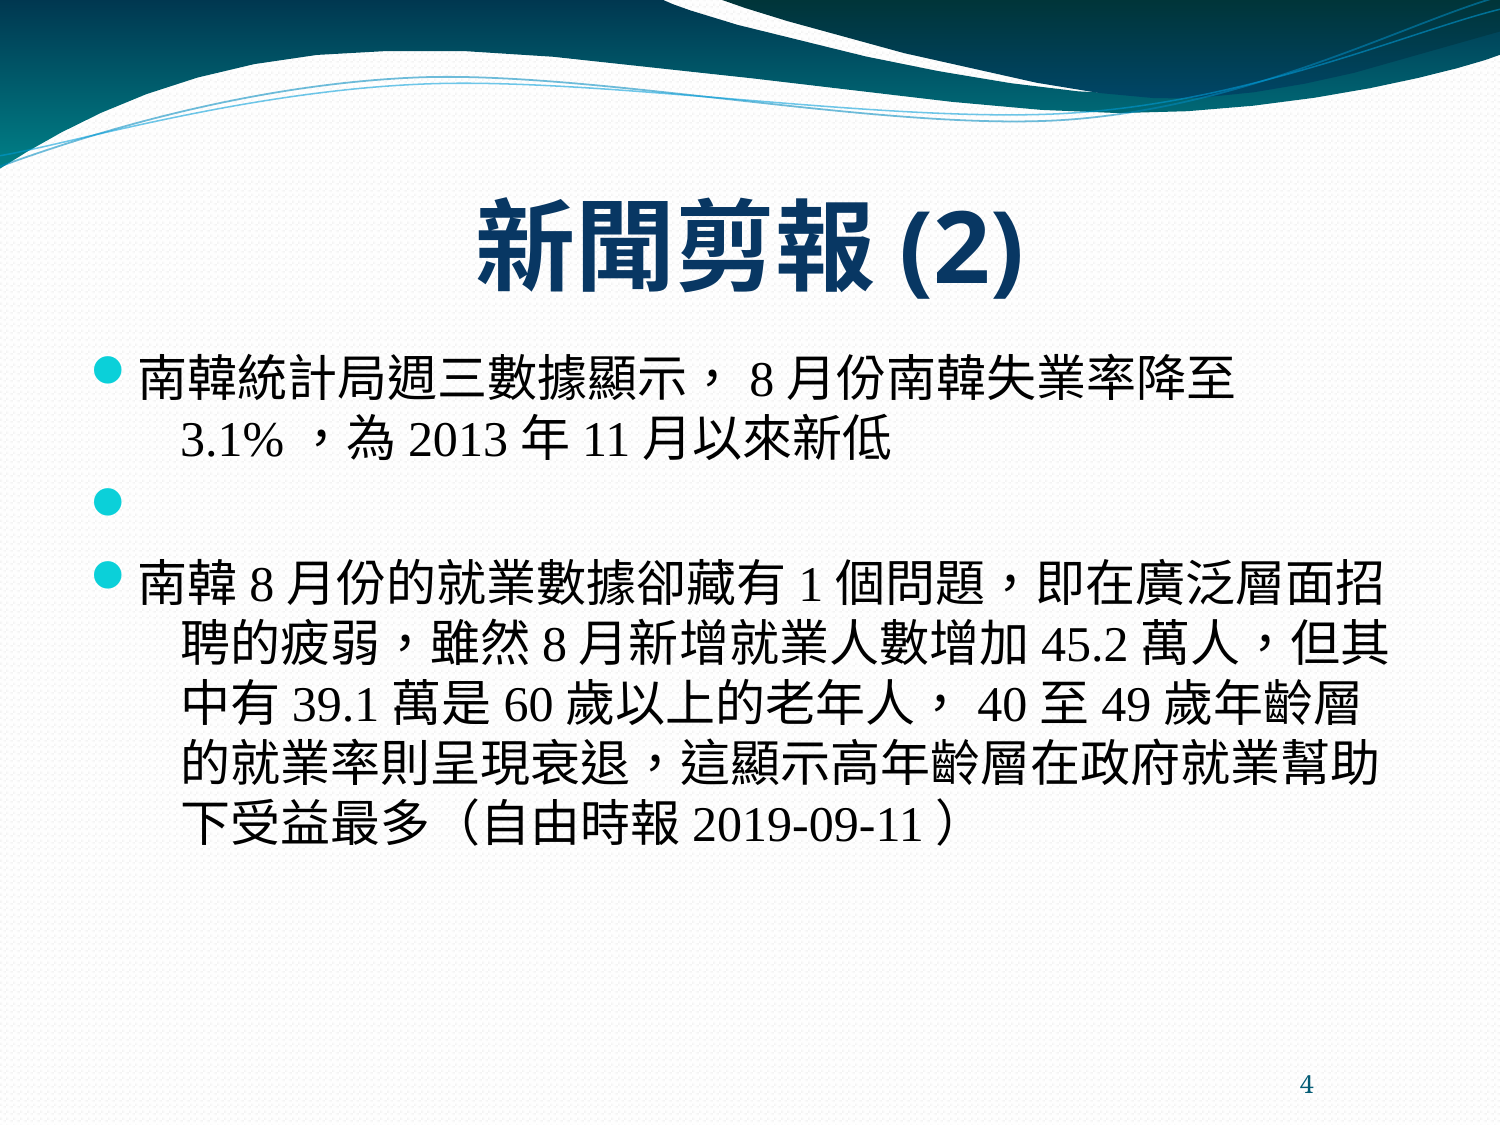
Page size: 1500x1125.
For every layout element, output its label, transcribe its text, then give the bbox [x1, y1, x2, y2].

text_box [1299, 1042, 1426, 1103]
list 南韓統計局週三數據顯示，8月份南韓失業率降至3.1%，為2013年11月以來新低 南韓8月份的就業數據卻藏有1個問題，即在廣泛層面招聘的疲弱，雖然8月新增就業人數增加45.2萬人，但其中有39.1萬是60歲以上的老年人，40至49歲年齡層的就業率則呈現衰退，這顯示高年齡層在政府就業幫助下受益最多（自由時報2019-09-11） [75, 338, 1426, 1059]
title 新聞剪報(2) [75, 115, 1426, 304]
